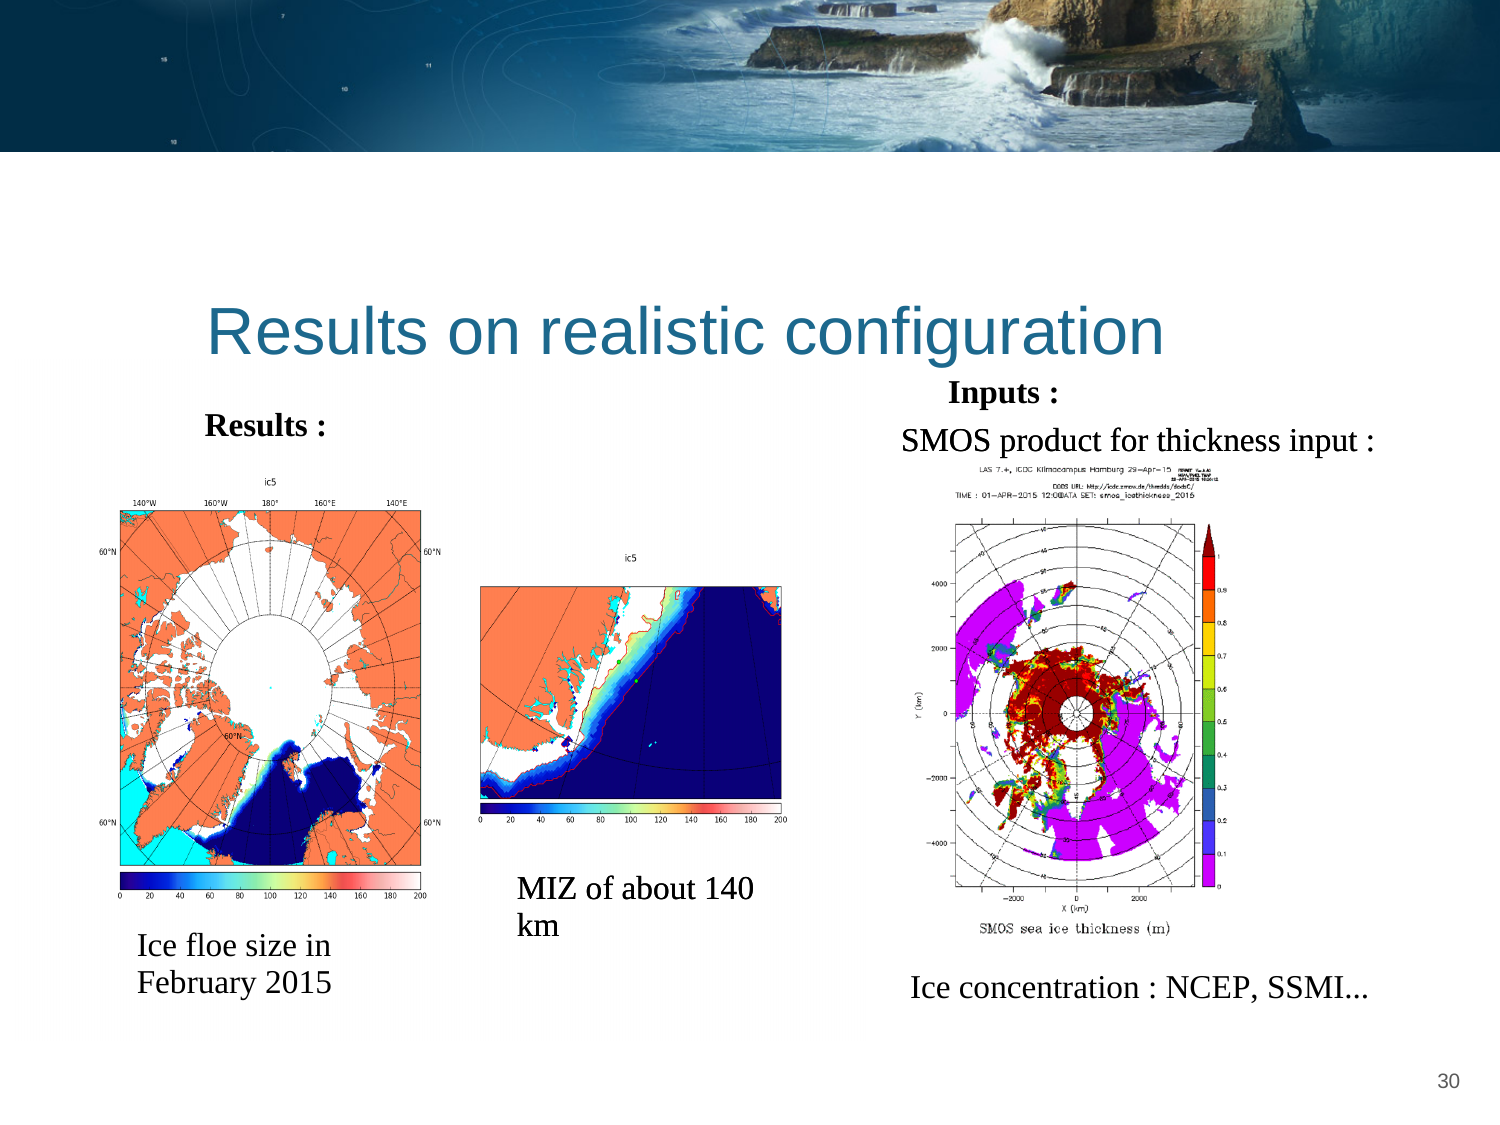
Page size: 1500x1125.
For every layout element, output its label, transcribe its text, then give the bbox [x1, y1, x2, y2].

picture [905, 463, 1236, 947]
text_box Inputs : [947, 373, 1060, 411]
picture [0, 0, 1500, 152]
text_box MIZ of about 140 km [516, 869, 786, 944]
text_box SMOS product for thickness input : [901, 421, 1400, 459]
text_box Ice concentration : NCEP, SSMI... [910, 968, 1409, 1006]
text_box Ice floe size in February 2015 [136, 927, 406, 1002]
picture [13, 359, 866, 1041]
text_box Results : [204, 406, 704, 444]
title Results on realistic configuration [192, 239, 1377, 416]
